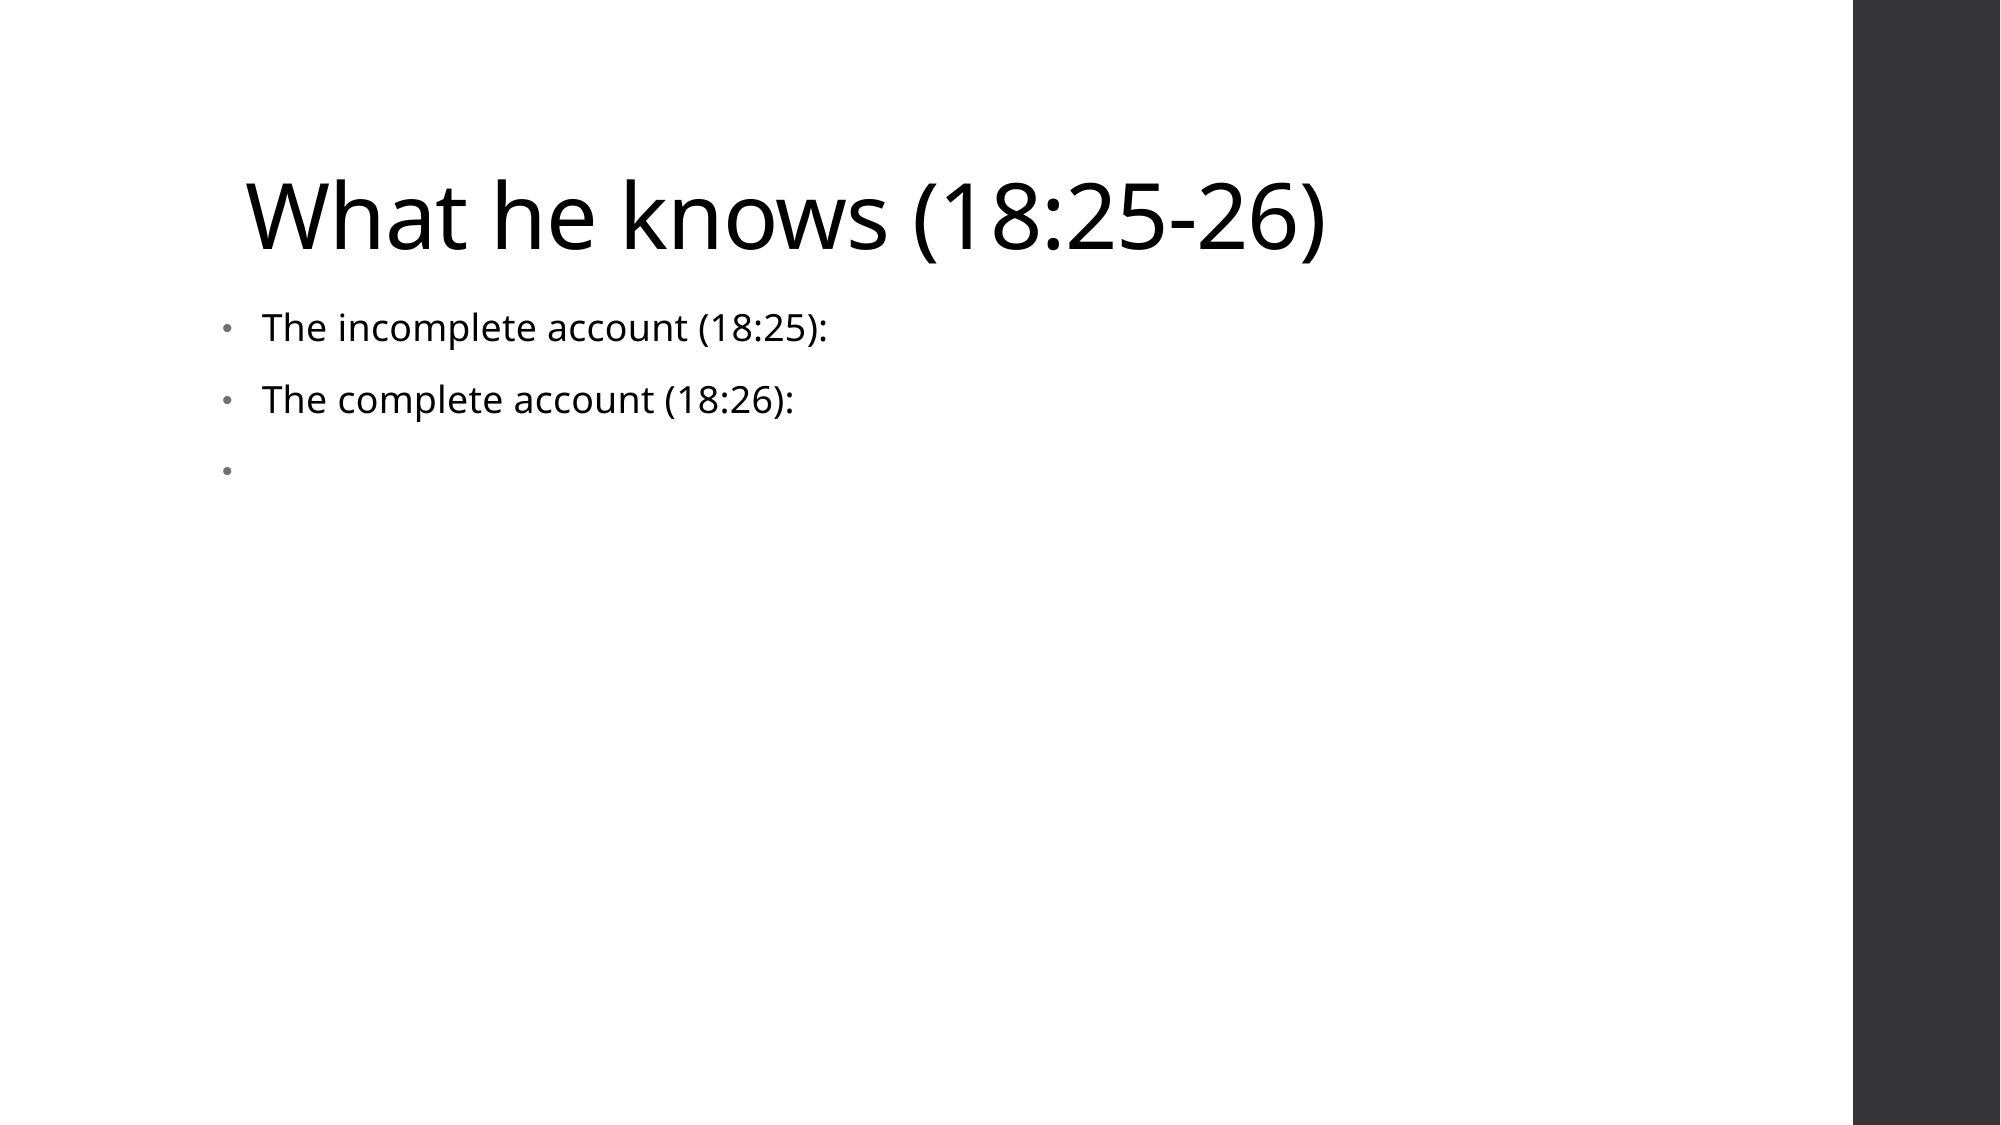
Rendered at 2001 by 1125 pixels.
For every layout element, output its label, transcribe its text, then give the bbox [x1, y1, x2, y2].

title What he knows (18:25-26) [206, 60, 1797, 278]
list The incomplete account (18:25): The complete account (18:26): [206, 299, 1617, 1014]
